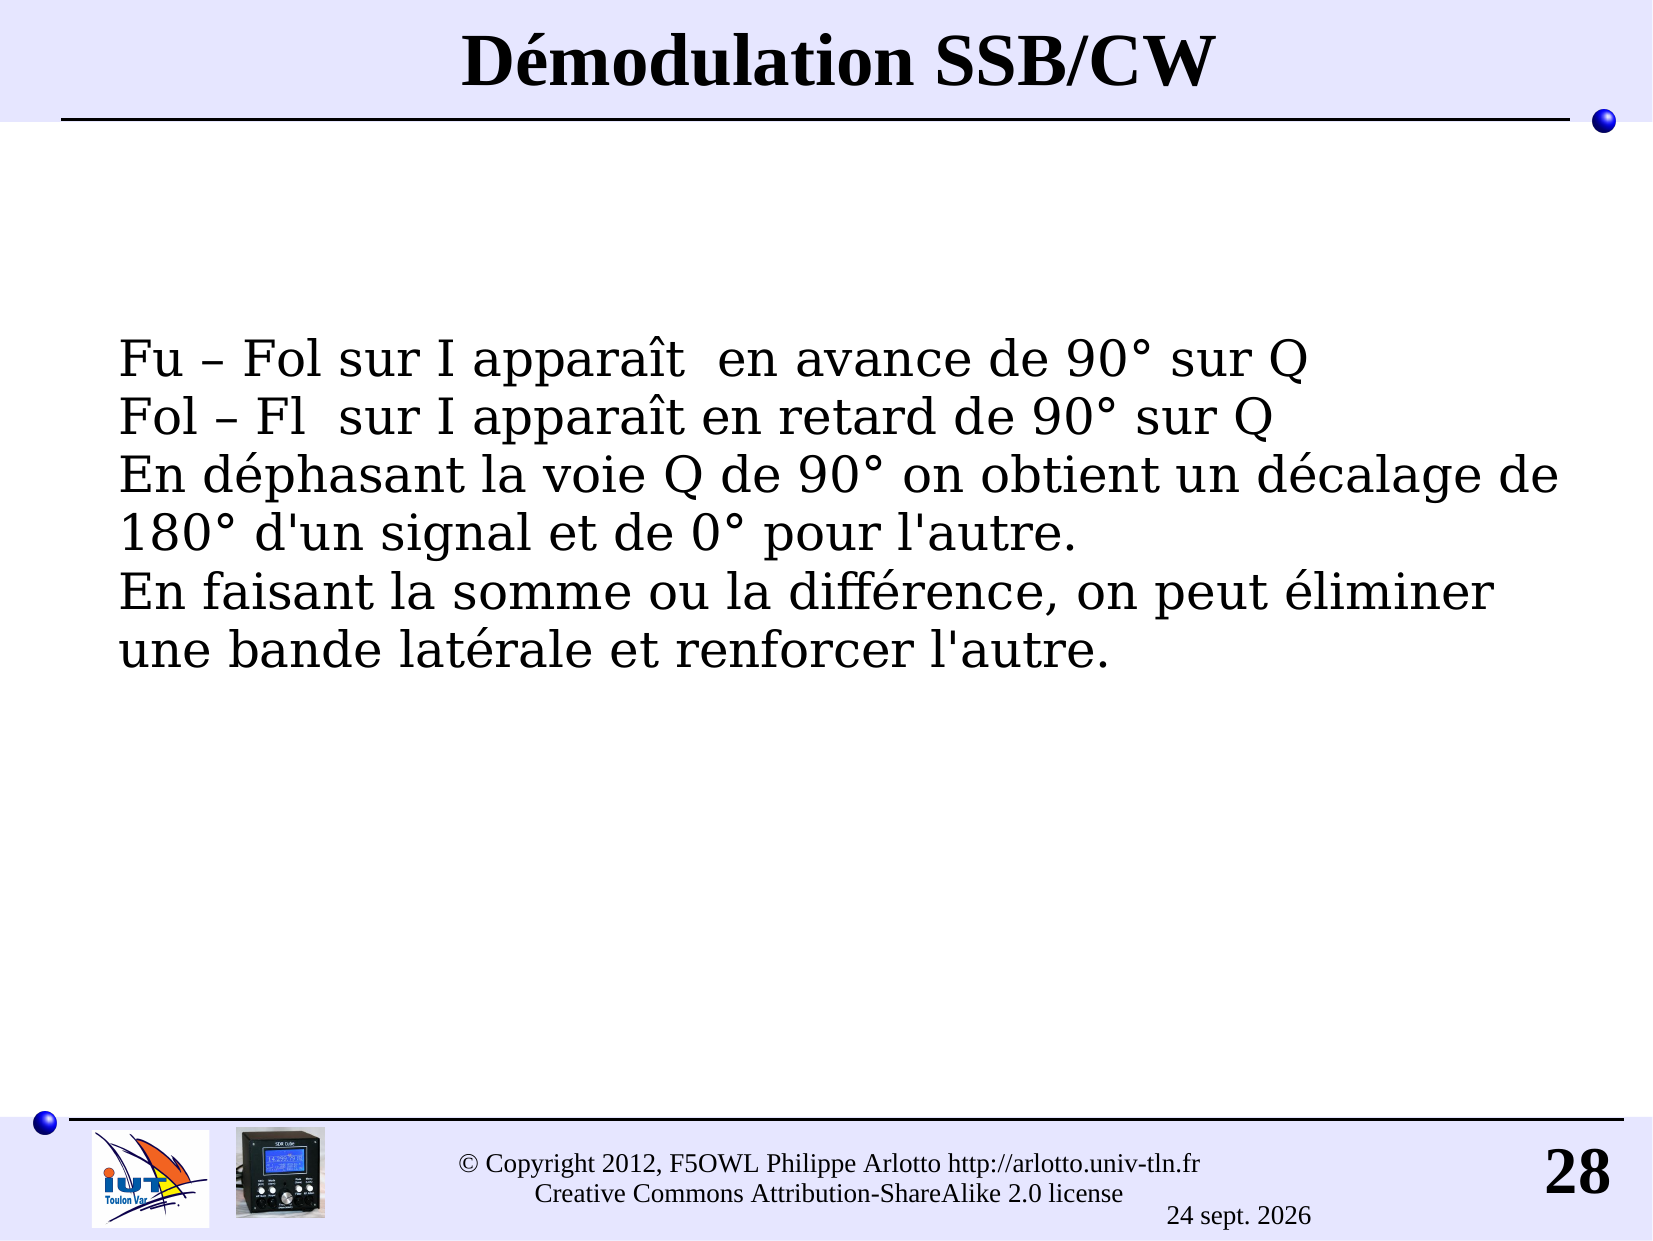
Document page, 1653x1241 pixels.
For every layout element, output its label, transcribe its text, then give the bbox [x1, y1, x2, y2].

text_box Fu – Fol sur I apparaît en avance de 90° sur Q Fol – Fl sur I apparaît en retard de 90° sur Q En déphasant la voie Q de 90° on obtient un décalage de 180° d'un signal et de 0° pour l'autre. En faisant la somme ou la différence, on peut éliminer une bande latérale et renforcer l'autre. [118, 329, 1562, 680]
title Démodulation SSB/CW [95, 11, 1585, 110]
picture [236, 1127, 325, 1218]
